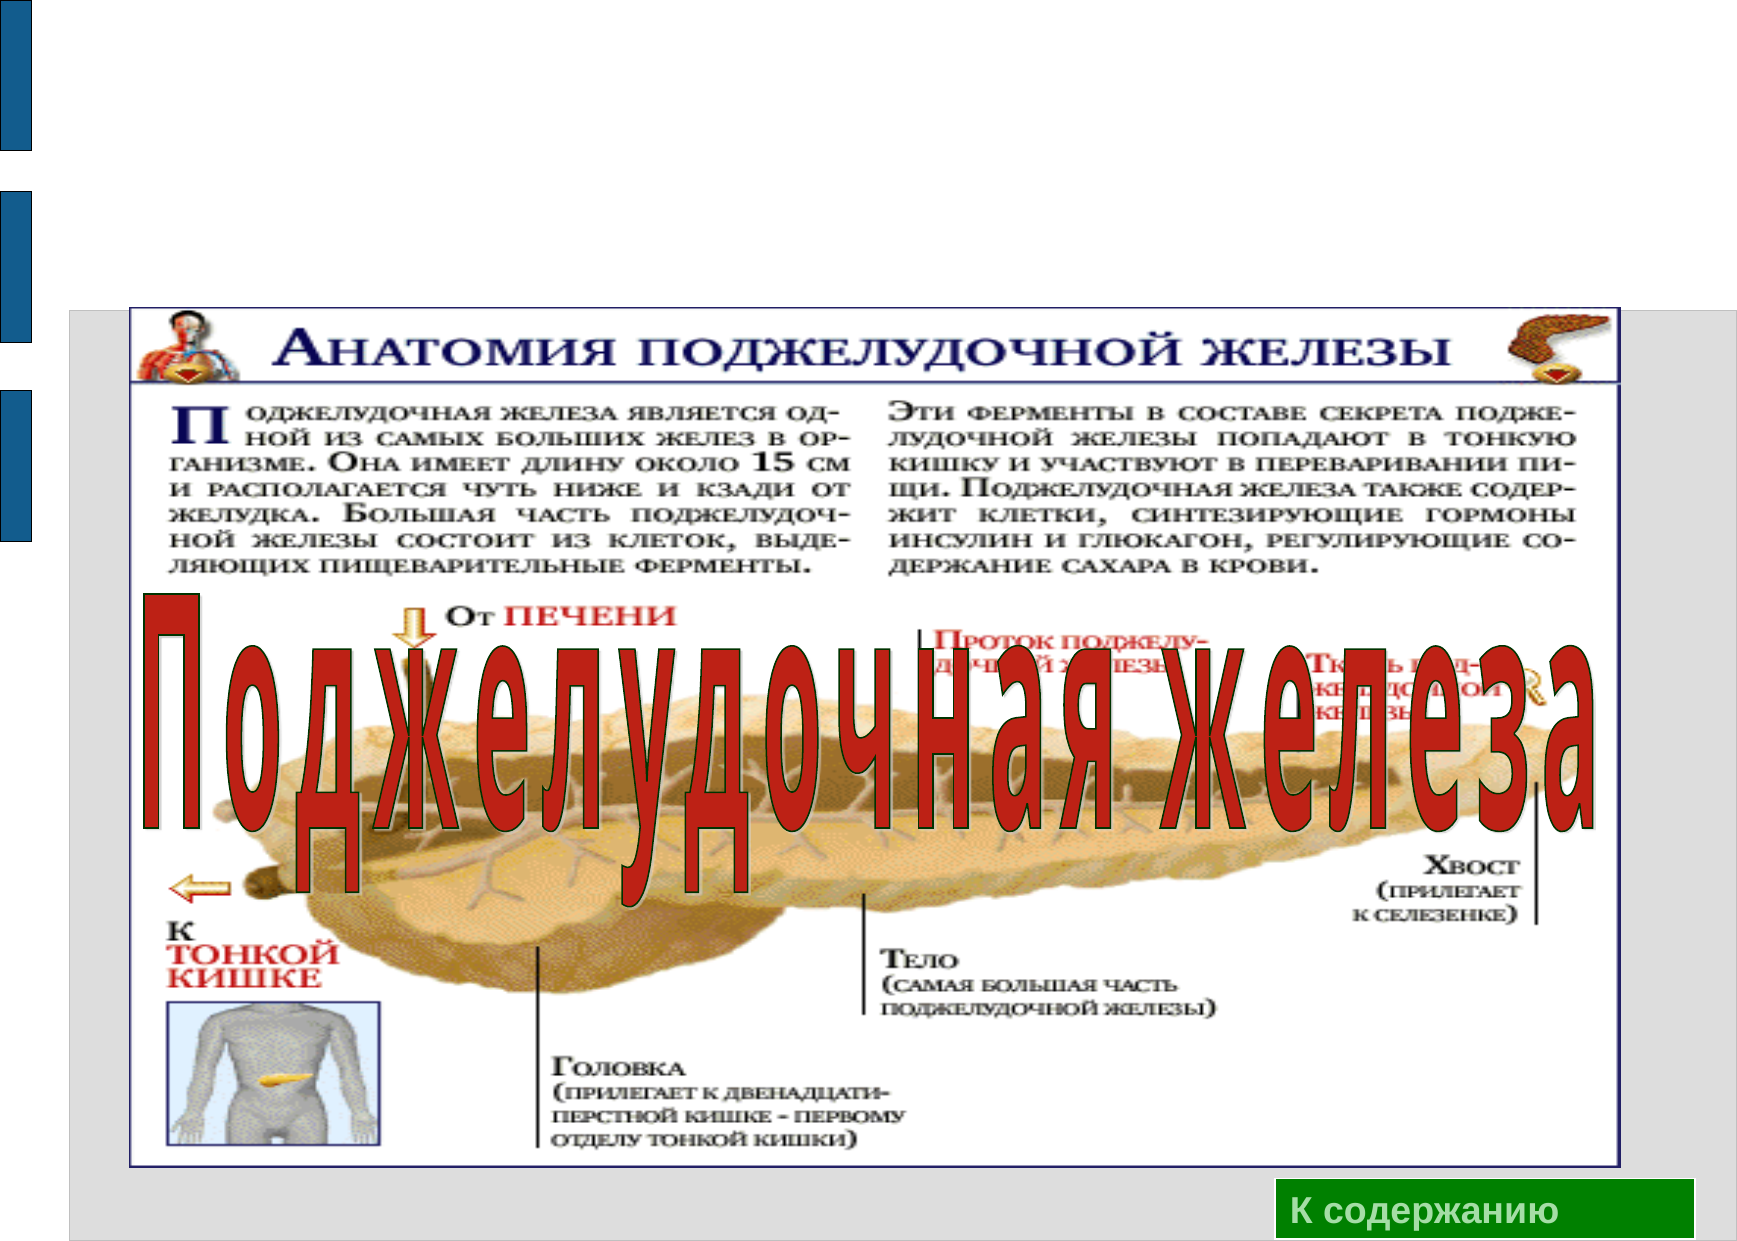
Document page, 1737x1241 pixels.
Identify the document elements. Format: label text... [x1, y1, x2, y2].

text_box Поджелудочная железа [618, 649, 675, 907]
text_box Поджелудочная железа [1479, 645, 1527, 832]
text_box Поджелудочная железа [685, 649, 748, 893]
text_box Поджелудочная железа [1060, 649, 1111, 829]
text_box Поджелудочная железа [766, 645, 818, 832]
text_box Поджелудочная железа [477, 645, 527, 832]
text_box Поджелудочная железа [296, 649, 359, 893]
text_box Поджелудочная железа [372, 649, 459, 829]
text_box Поджелудочная железа [918, 649, 969, 829]
text_box Поджелудочная железа [839, 649, 890, 829]
text_box Поджелудочная железа [542, 649, 599, 832]
text_box К содержанию [1275, 1178, 1696, 1240]
picture [129, 307, 1621, 1168]
text_box Поджелудочная железа [226, 645, 279, 832]
text_box Поджелудочная железа [1160, 649, 1246, 829]
text_box Поджелудочная железа [992, 645, 1041, 832]
text_box Поджелудочная железа [143, 594, 199, 829]
text_box Поджелудочная железа [1329, 649, 1386, 832]
text_box Поджелудочная железа [1410, 645, 1460, 832]
text_box Поджелудочная железа [1264, 645, 1314, 832]
text_box Поджелудочная железа [1545, 645, 1593, 832]
